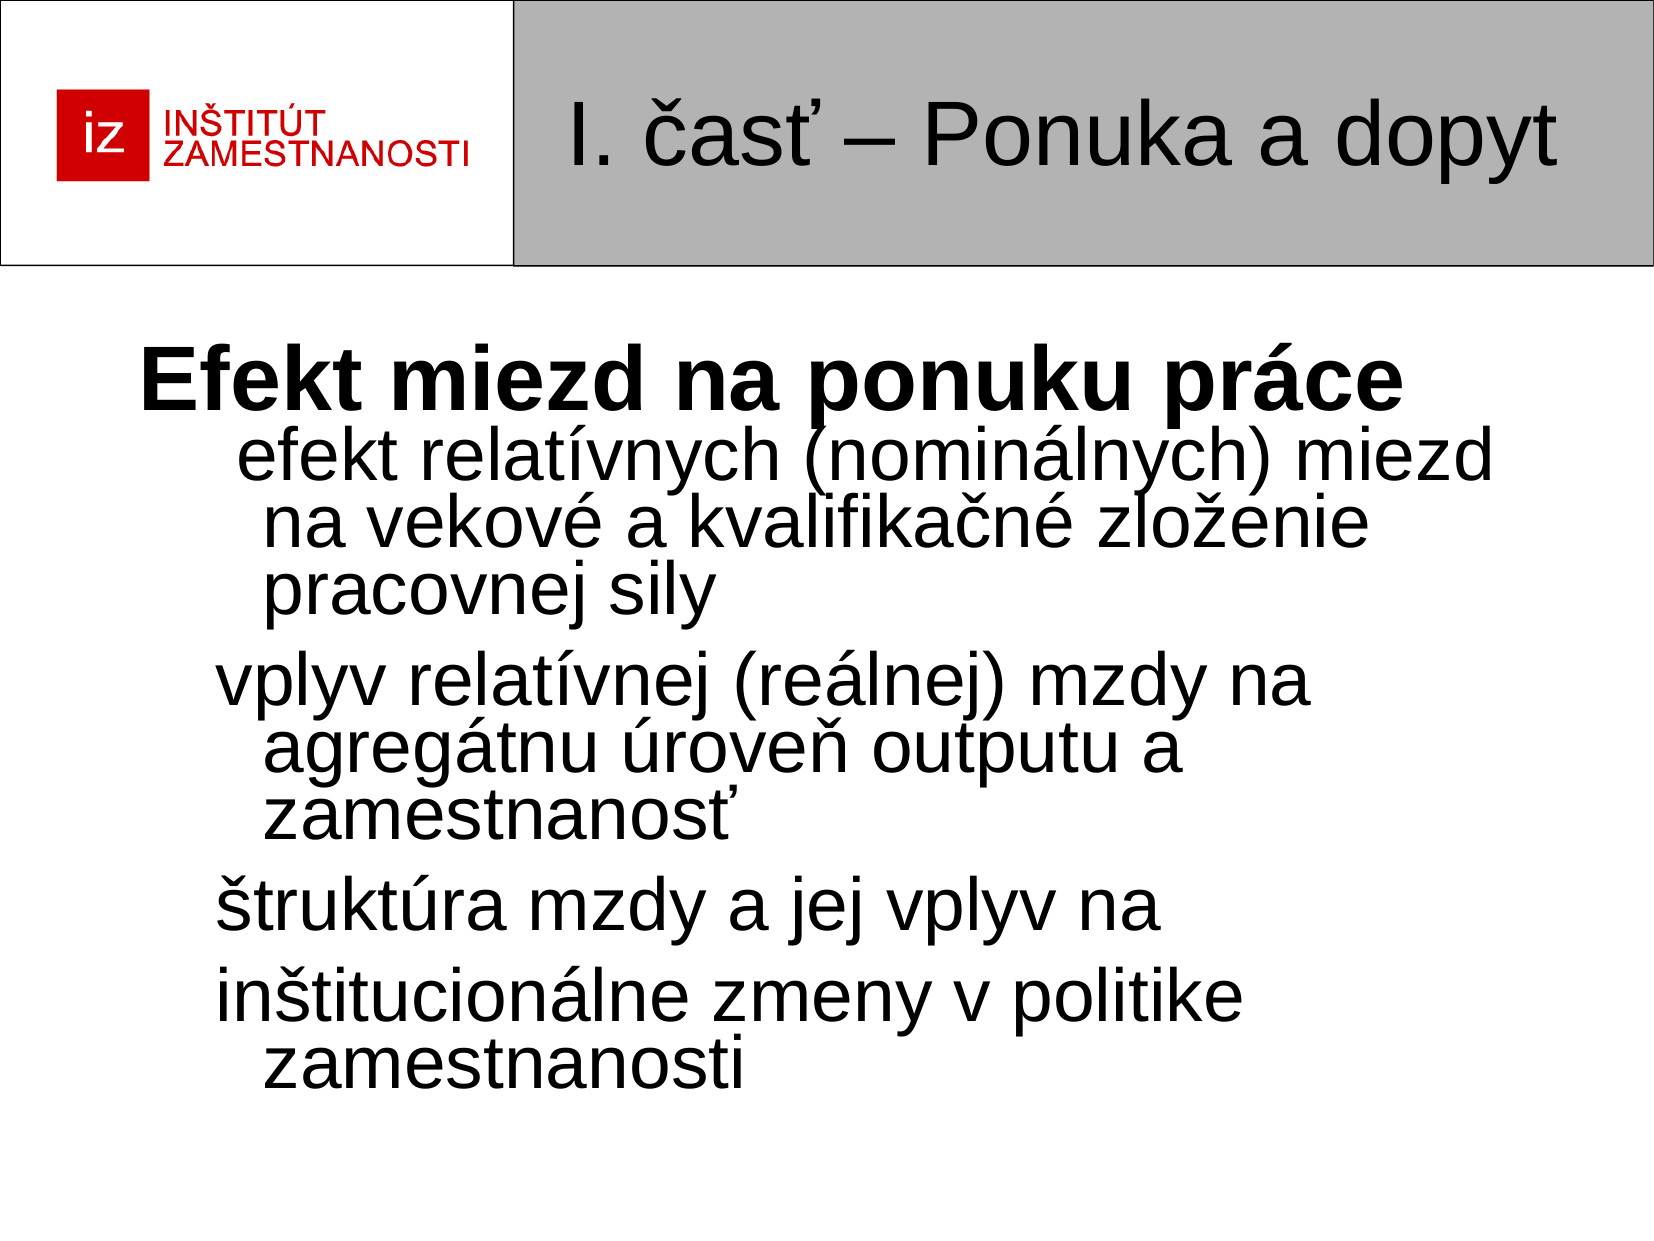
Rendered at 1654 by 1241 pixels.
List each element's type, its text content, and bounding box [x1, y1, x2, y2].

picture [5, 8, 512, 257]
title I. časť – Ponuka a dopyt [561, 44, 1565, 237]
list Efekt miezd na ponuku práce efekt relatívnych (nominálnych) miezd na vekové a kvalifikačné zloženie pracovnej sily vplyv relatívnej (reálnej) mzdy na agregátnu úroveň outputu a zamestnanosť štruktúra mzdy a jej vplyv na inštitucionálne zmeny v politike zamestnanosti [121, 344, 1533, 1123]
